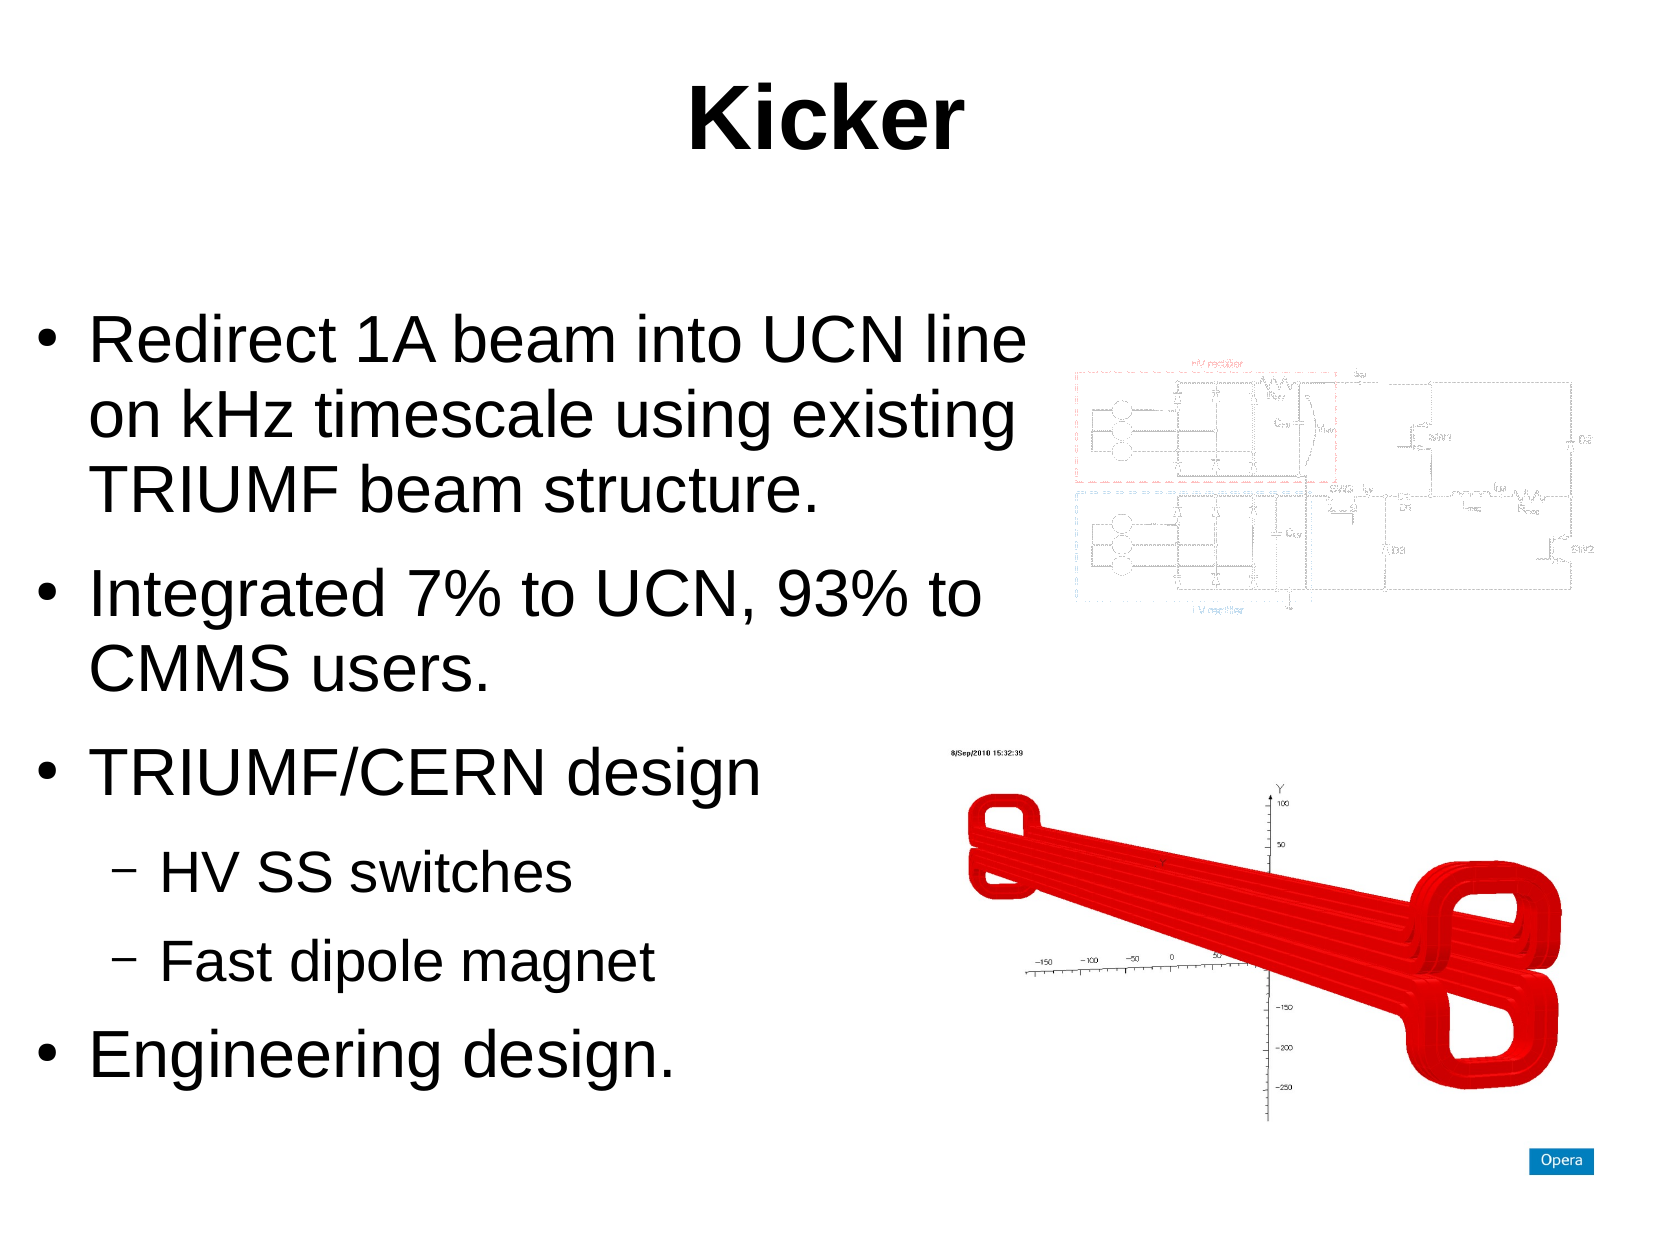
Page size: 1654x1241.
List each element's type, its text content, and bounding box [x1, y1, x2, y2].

list Redirect 1A beam into UCN line on kHz timescale using existing TRIUMF beam structure. Integrated 7% to UCN, 93% to CMMS users. TRIUMF/CERN design HV SS switches Fast dipole magnet Engineering design. [17, 302, 1087, 1165]
picture [1544, 1154, 1557, 1166]
picture [943, 748, 1595, 1176]
title Kicker [82, 22, 1571, 213]
picture [1559, 1158, 1573, 1165]
picture [1074, 354, 1595, 619]
